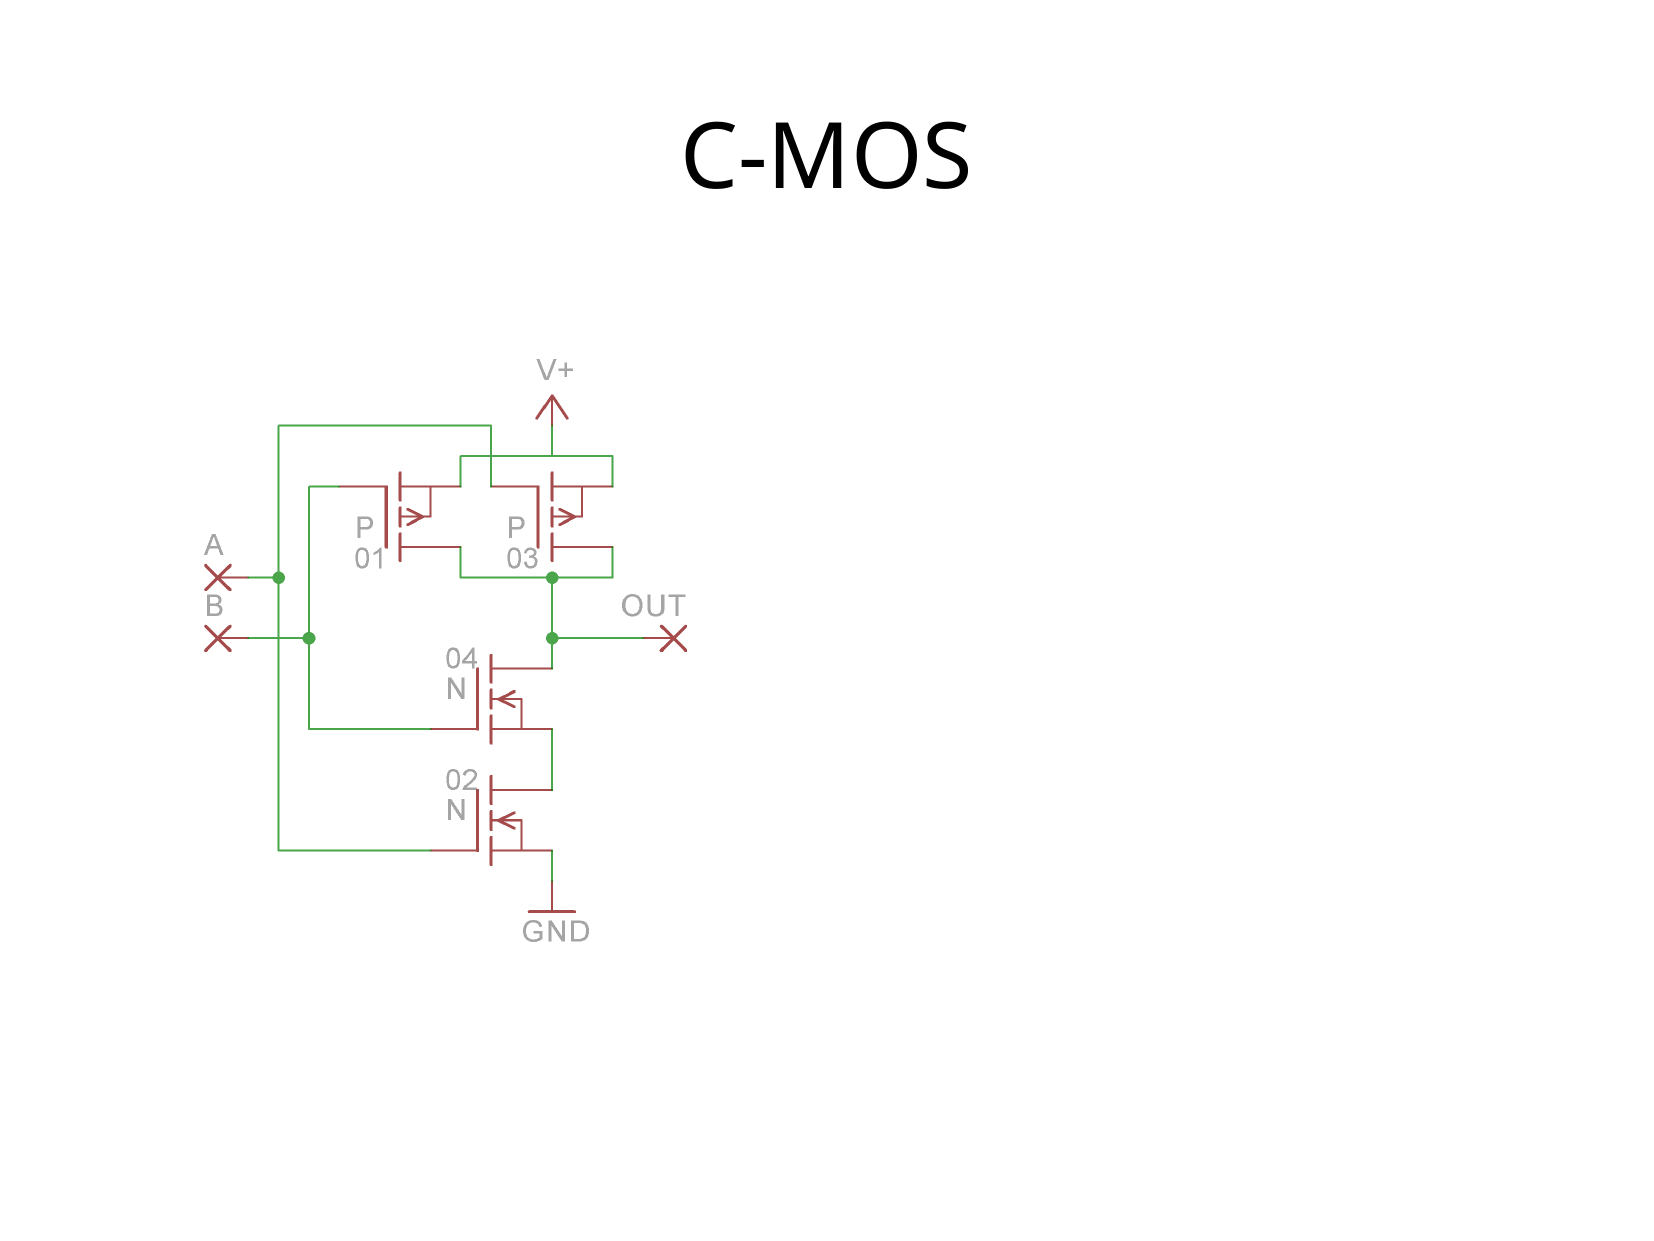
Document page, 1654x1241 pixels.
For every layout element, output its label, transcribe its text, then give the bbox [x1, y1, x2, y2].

picture [189, 351, 702, 949]
title C-MOS [82, 49, 1571, 257]
